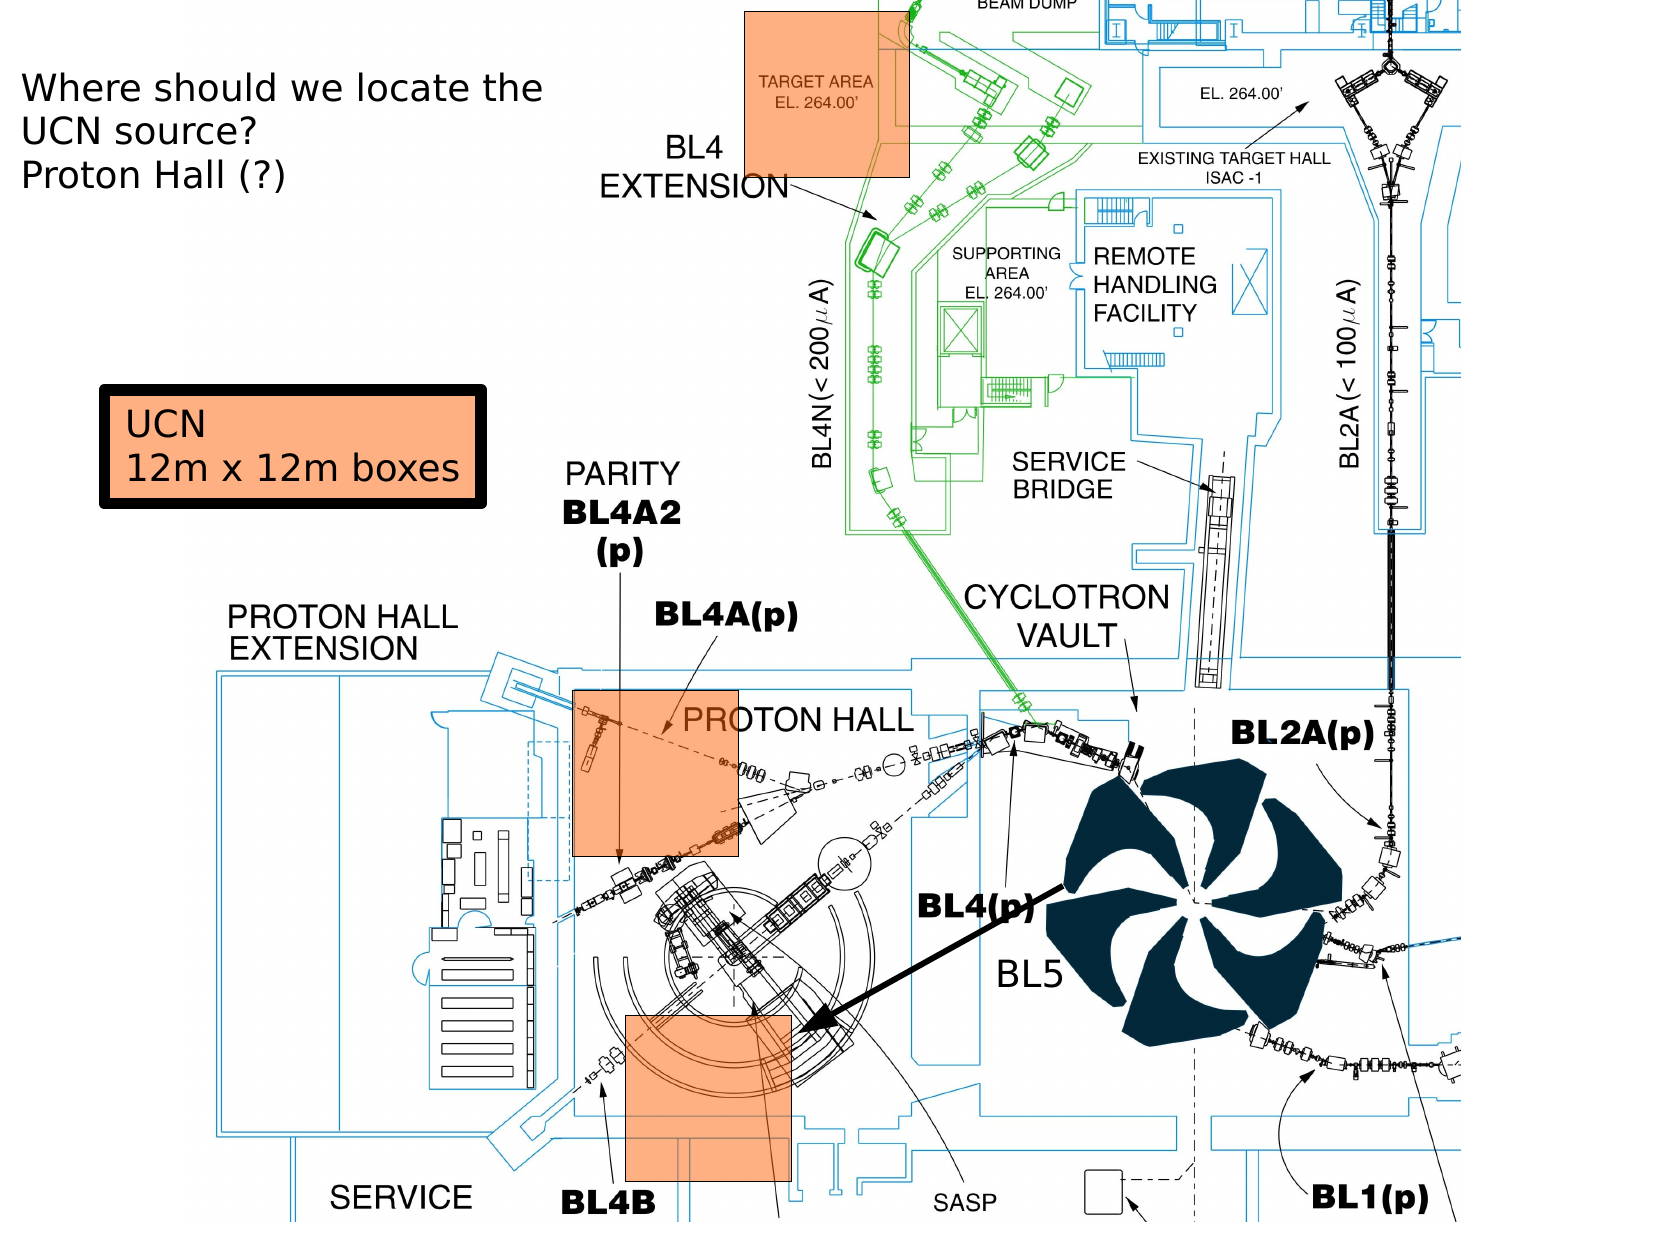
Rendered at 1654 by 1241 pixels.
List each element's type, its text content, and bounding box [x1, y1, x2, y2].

text_box [744, 11, 910, 178]
picture [186, 0, 1461, 1222]
text_box UCN 12m x 12m boxes [104, 389, 476, 504]
text_box BL5 [980, 944, 1080, 1004]
text_box [572, 690, 739, 857]
text_box Where should we locate the UCN source? Proton Hall (?) [5, 59, 562, 205]
text_box [625, 1015, 792, 1182]
